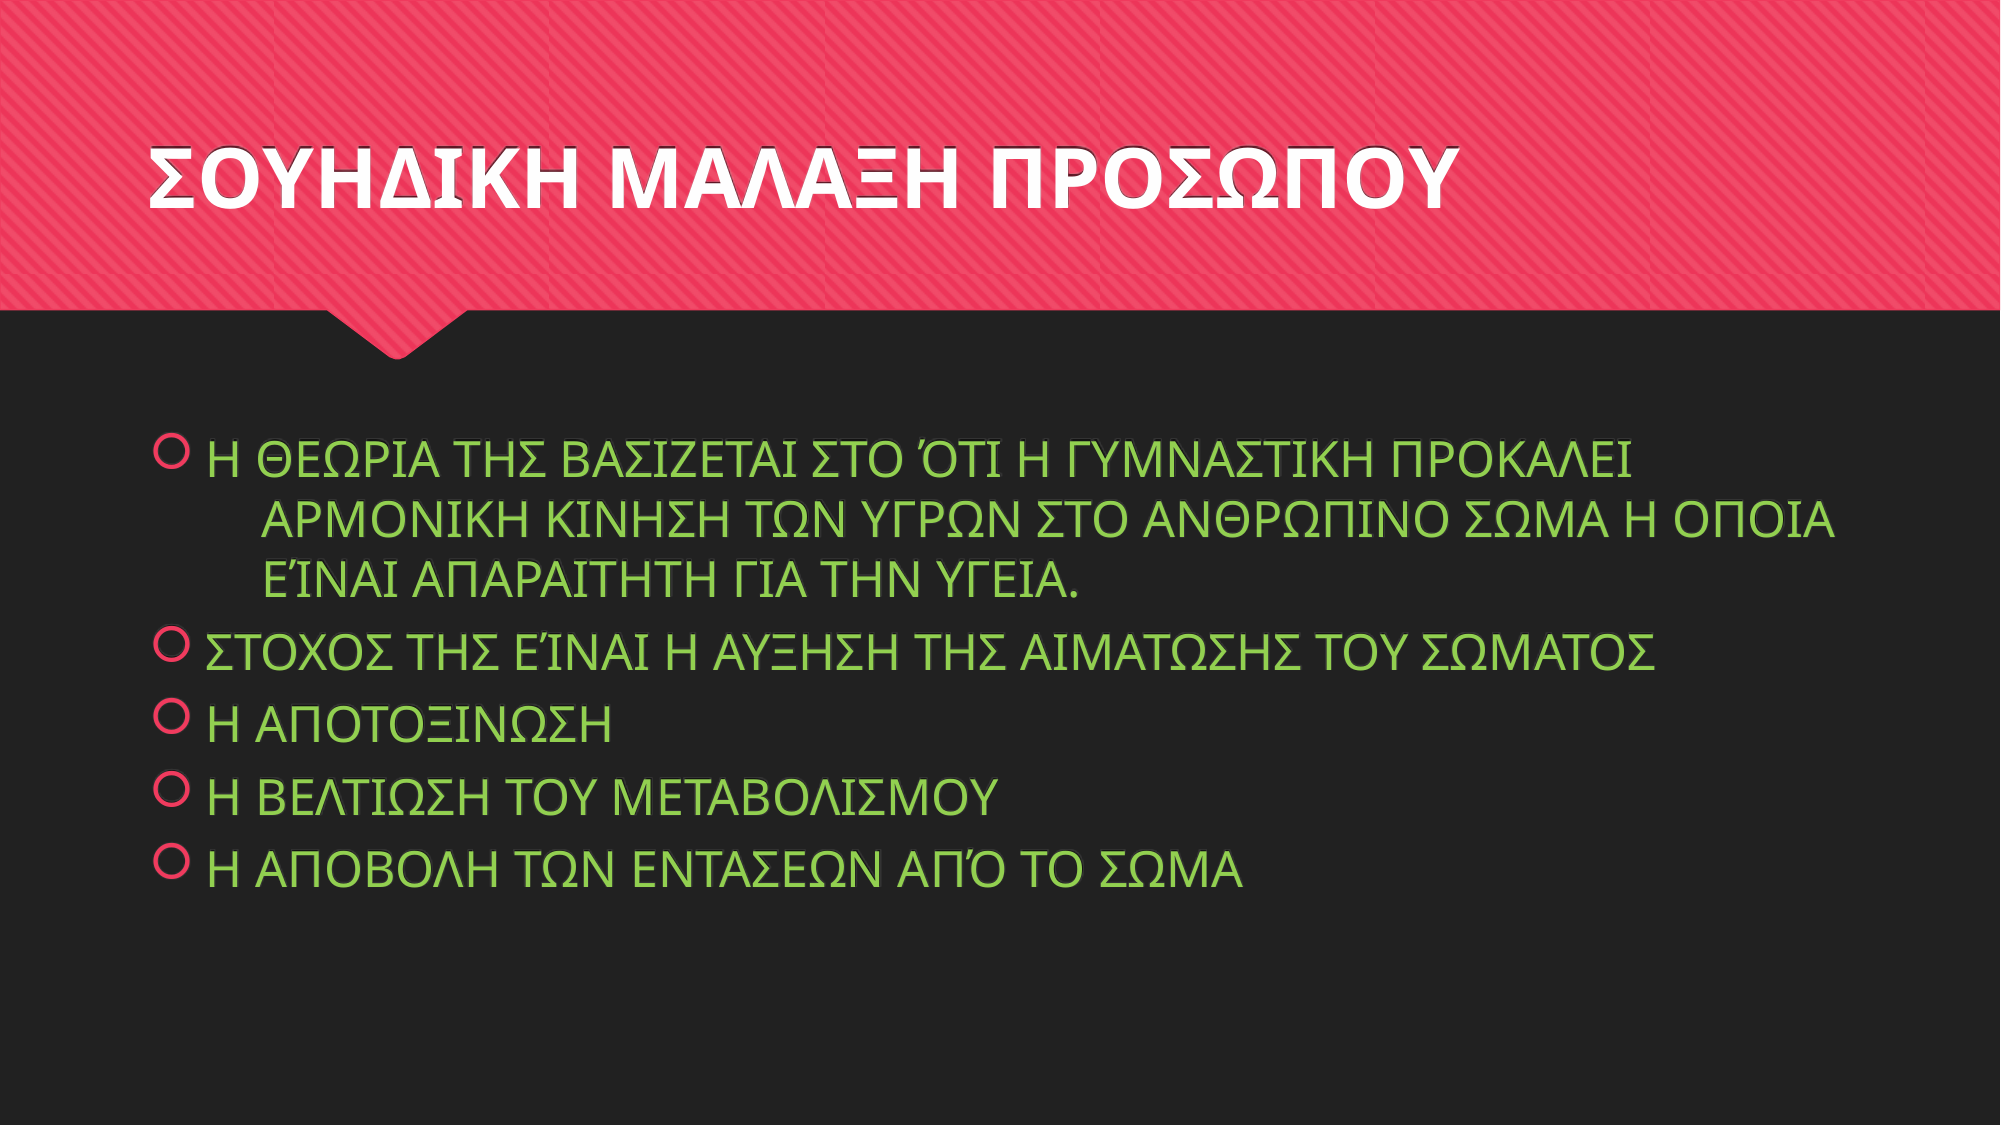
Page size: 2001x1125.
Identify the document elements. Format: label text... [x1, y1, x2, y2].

title ΣΟΥΗΔΙΚΗ ΜΑΛΑΞΗ ΠΡΟΣΩΠΟΥ [132, 73, 1868, 233]
list Η ΘΕΩΡΙΑ ΤΗΣ ΒΑΣΙΖΕΤΑΙ ΣΤΟ ΌΤΙ Η ΓΥΜΝΑΣΤΙΚΗ ΠΡΟΚΑΛΕΙ ΑΡΜΟΝΙΚΗ ΚΙΝΗΣΗ ΤΩΝ ΥΓΡΩΝ ΣΤΟ ΑΝΘΡΩΠΙΝΟ ΣΩΜΑ Η ΟΠΟΙΑ ΕΊΝΑΙ ΑΠΑΡΑΙΤΗΤΗ ΓΙΑ ΤΗΝ ΥΓΕΙΑ. ΣΤΟΧΟΣ ΤΗΣ ΕΊΝΑΙ Η ΑΥΞΗΣΗ ΤΗΣ ΑΙΜΑΤΩΣΗΣ ΤΟΥ ΣΩΜΑΤΟΣ Η ΑΠΟΤΟΞΙΝΩΣΗ Η ΒΕΛΤΙΩΣΗ ΤΟΥ ΜΕΤΑΒΟΛΙΣΜΟΥ Η ΑΠΟΒΟΛΗ ΤΩΝ ΕΝΤΑΣΕΩΝ ΑΠΌ ΤΟ ΣΩΜΑ [134, 364, 1866, 962]
